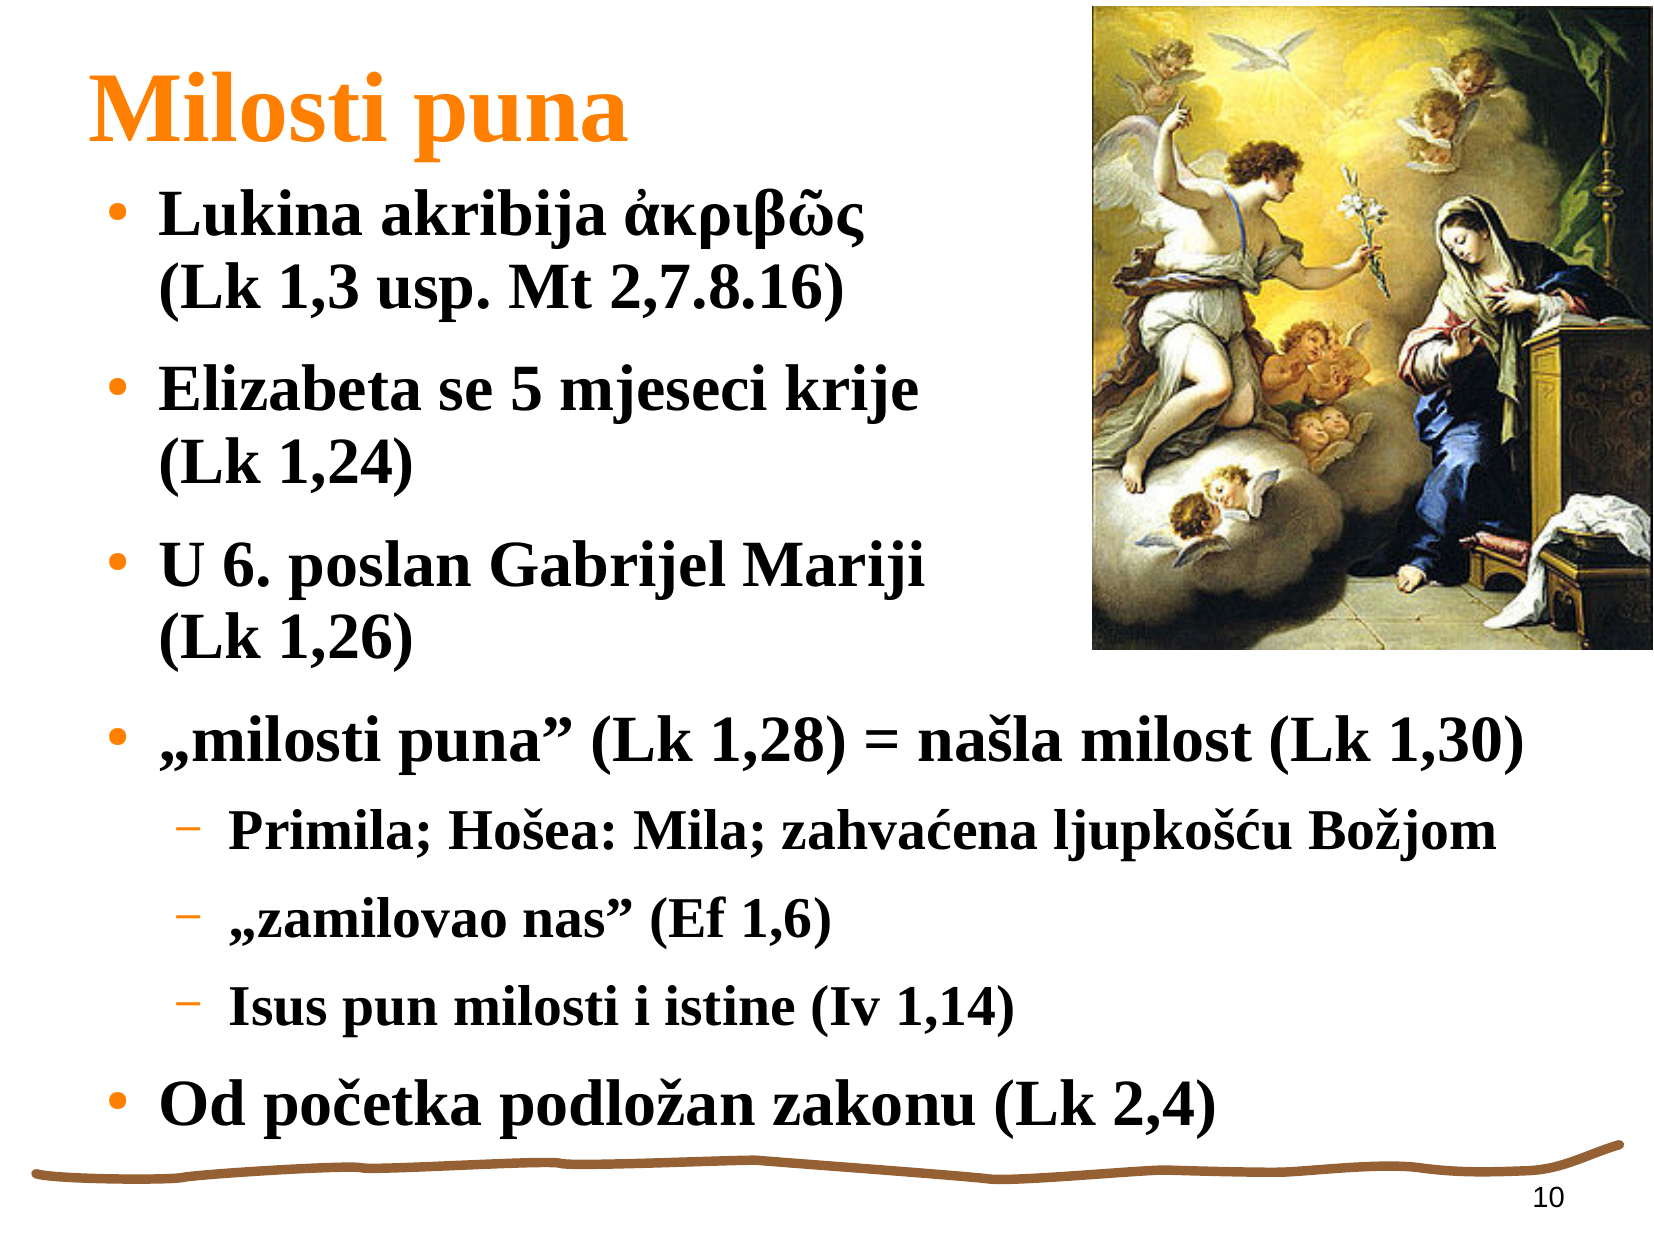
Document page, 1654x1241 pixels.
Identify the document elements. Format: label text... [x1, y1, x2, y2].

title Milosti puna [88, 39, 1092, 177]
picture [1092, 6, 1653, 650]
list Lukina akribija ἀκριβῶς (Lk 1,3 usp. Mt 2,7.8.16) Elizabeta se 5 mjeseci krije (Lk 1,24) U 6. poslan Gabrijel Mariji (Lk 1,26) „milosti puna” (Lk 1,28) = našla milost (Lk 1,30) Primila; Hošea: Mila; zahvaćena ljupkošću Božjom „zamilovao nas” (Ef 1,6) Isus pun milosti i istine (Iv 1,14) Od početka podložan zakonu (Lk 2,4) [88, 177, 1595, 1142]
